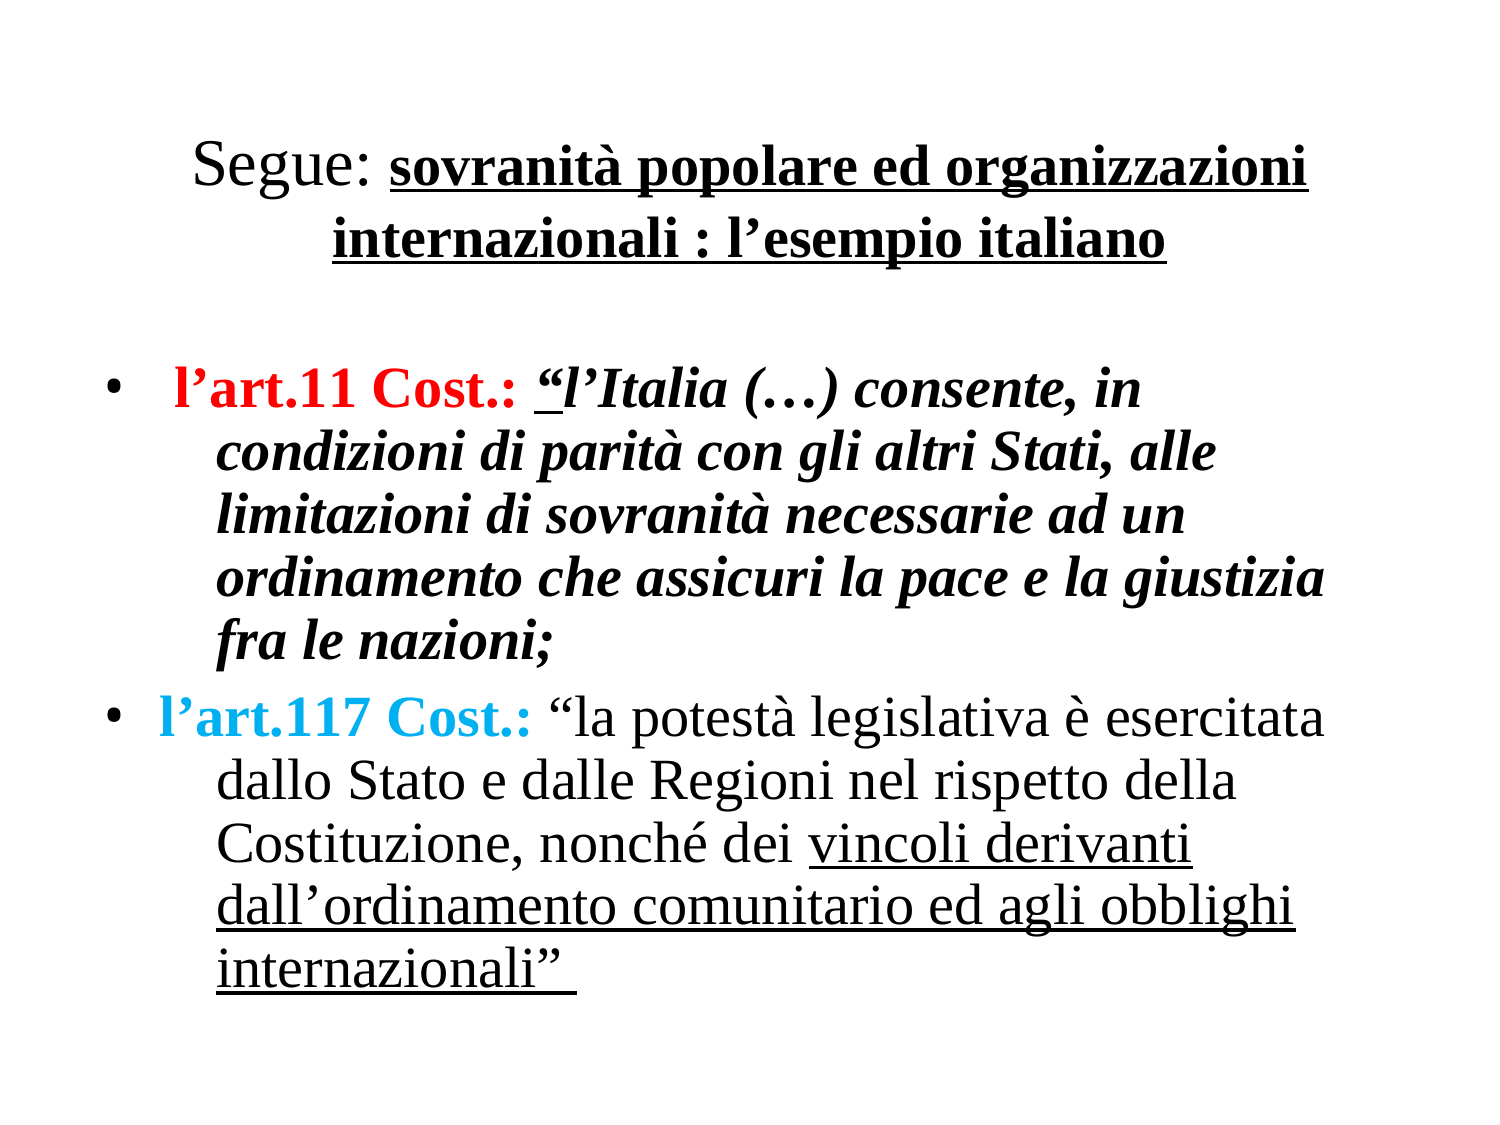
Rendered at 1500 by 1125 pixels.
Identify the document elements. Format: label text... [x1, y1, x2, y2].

title Segue: sovranità popolare ed organizzazioni internazionali : l’esempio italiano [112, 99, 1388, 288]
list l’art.11 Cost.: “l’Italia (…) consente, in condizioni di parità con gli altri Stati, alle limitazioni di sovranità necessarie ad un ordinamento che assicuri la pace e la giustizia fra le nazioni; l’art.117 Cost.: “la potestà legislativa è esercitata dallo Stato e dalle Regioni nel rispetto della Costituzione, nonché dei vincoli derivanti dall’ordinamento comunitario ed agli obblighi internazionali” [88, 350, 1364, 1026]
